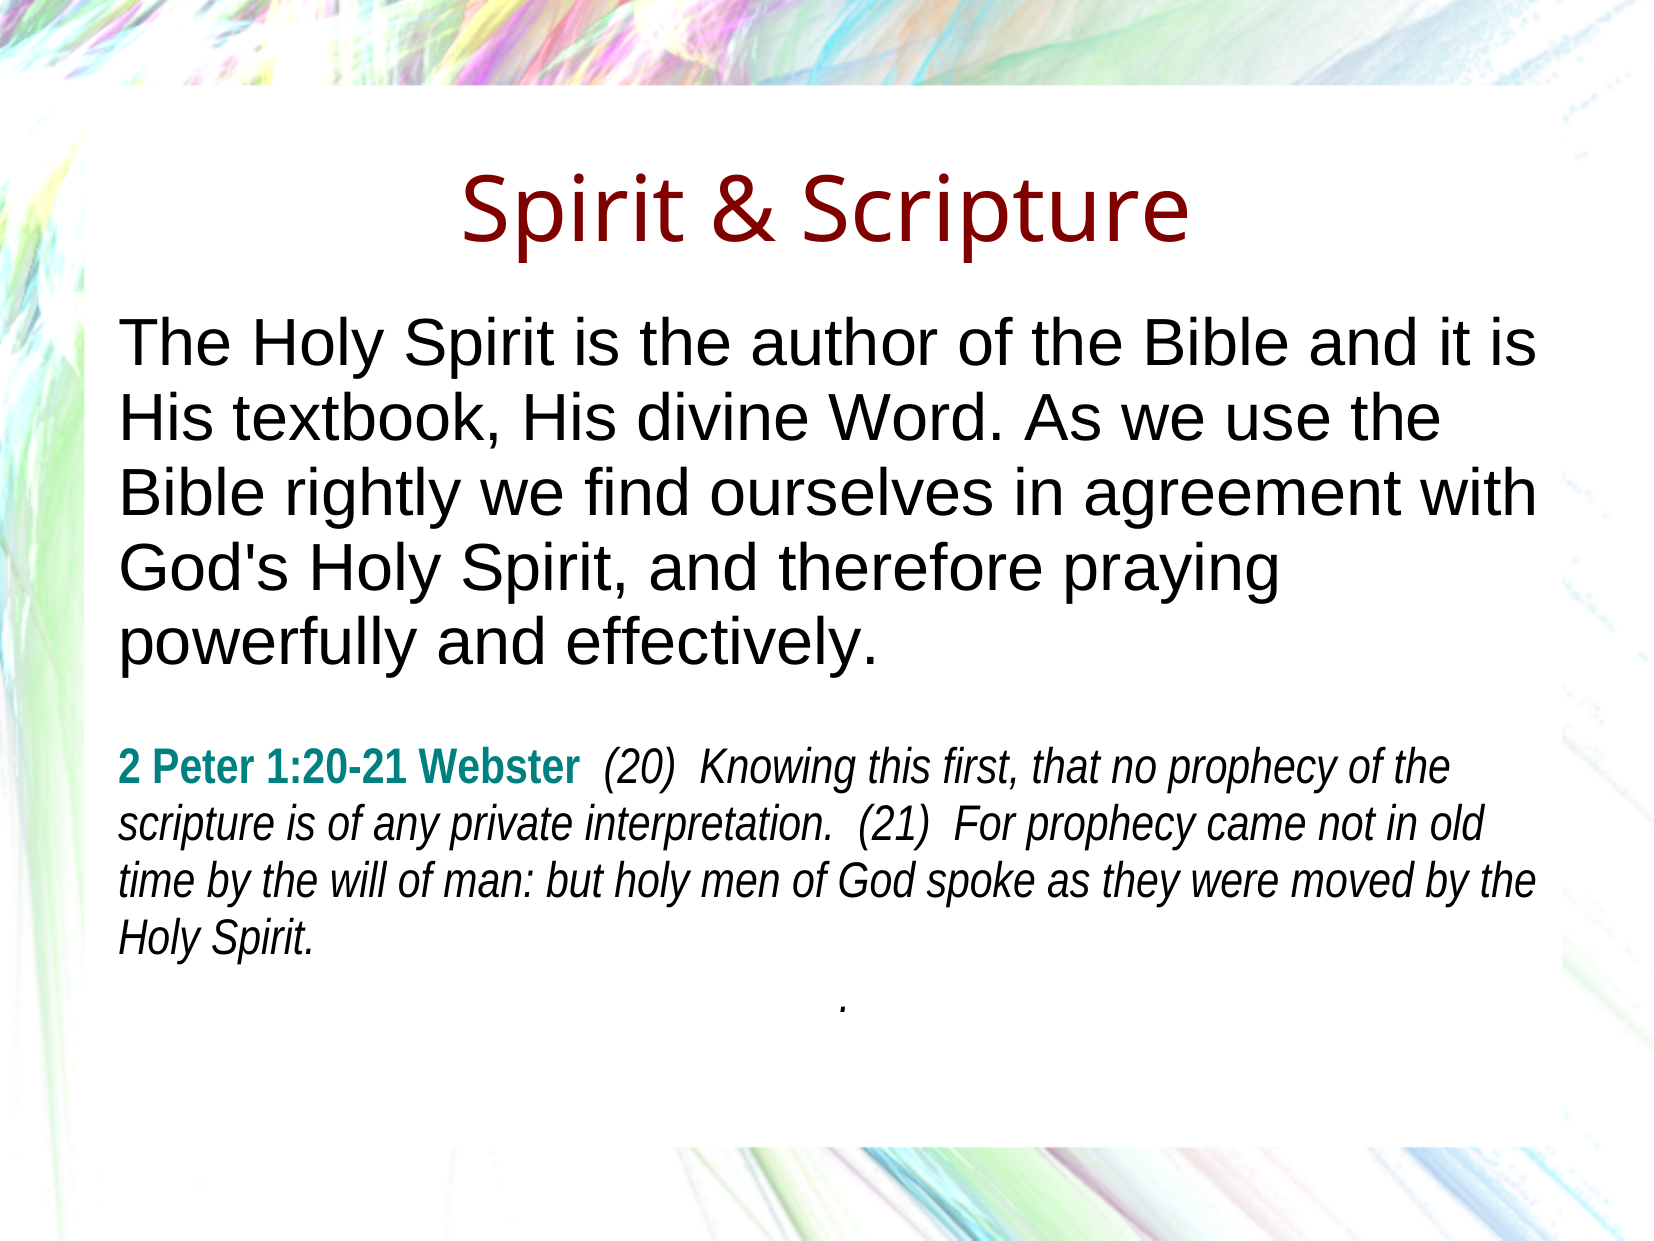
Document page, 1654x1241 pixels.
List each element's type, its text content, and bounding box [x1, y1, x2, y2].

subtitle The Holy Spirit is the author of the Bible and it is His textbook, His divine Word. As we use the Bible rightly we find ourselves in agreement with God's Holy Spirit, and therefore praying powerfully and effectively. 2 Peter 1:20-21 Webster (20) Knowing this first, that no prophecy of the scripture is of any private interpretation. (21) For prophecy came not in old time by the will of man: but holy men of God spoke as they were moved by the Holy Spirit. . [118, 309, 1571, 1050]
picture [0, 0, 1654, 1241]
title Spirit & Scripture [82, 109, 1571, 303]
